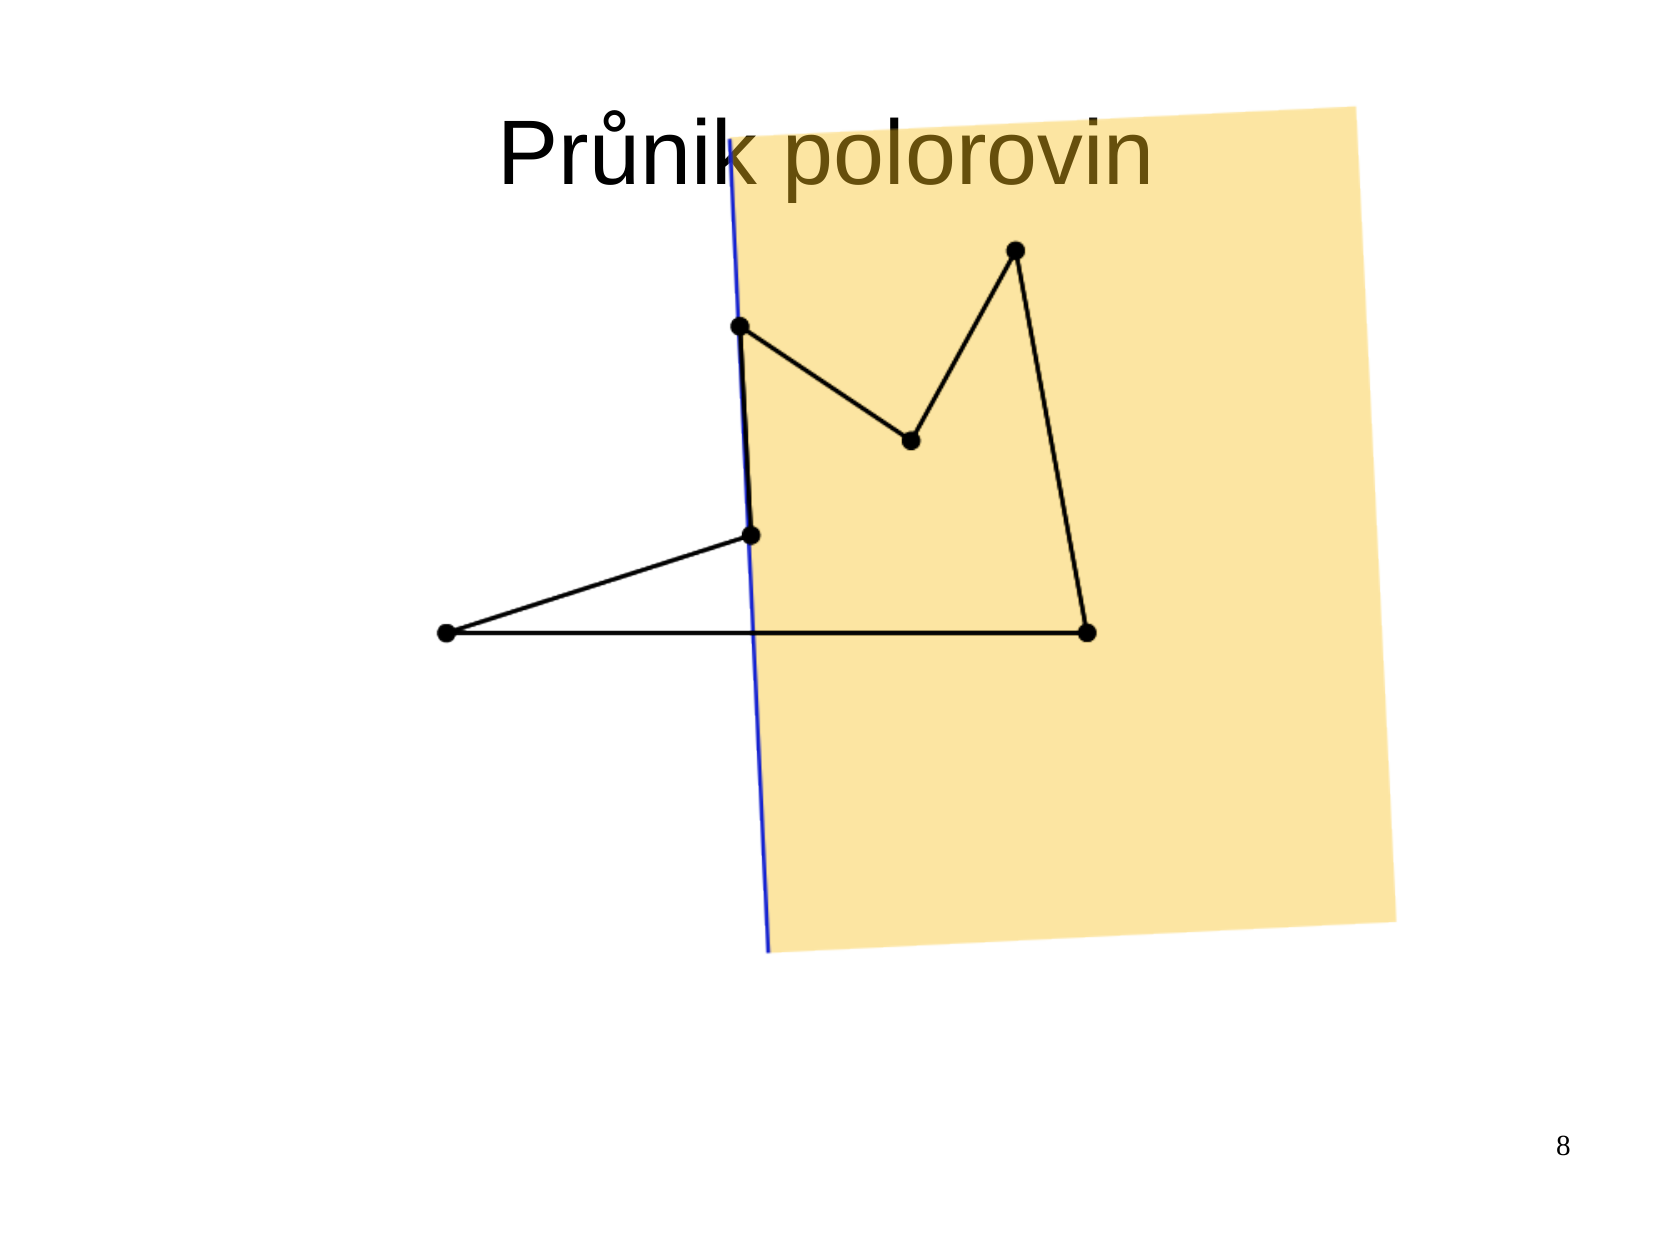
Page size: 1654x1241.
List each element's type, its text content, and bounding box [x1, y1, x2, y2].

title Průnik polorovin [82, 56, 1571, 250]
picture [245, 67, 1409, 1203]
